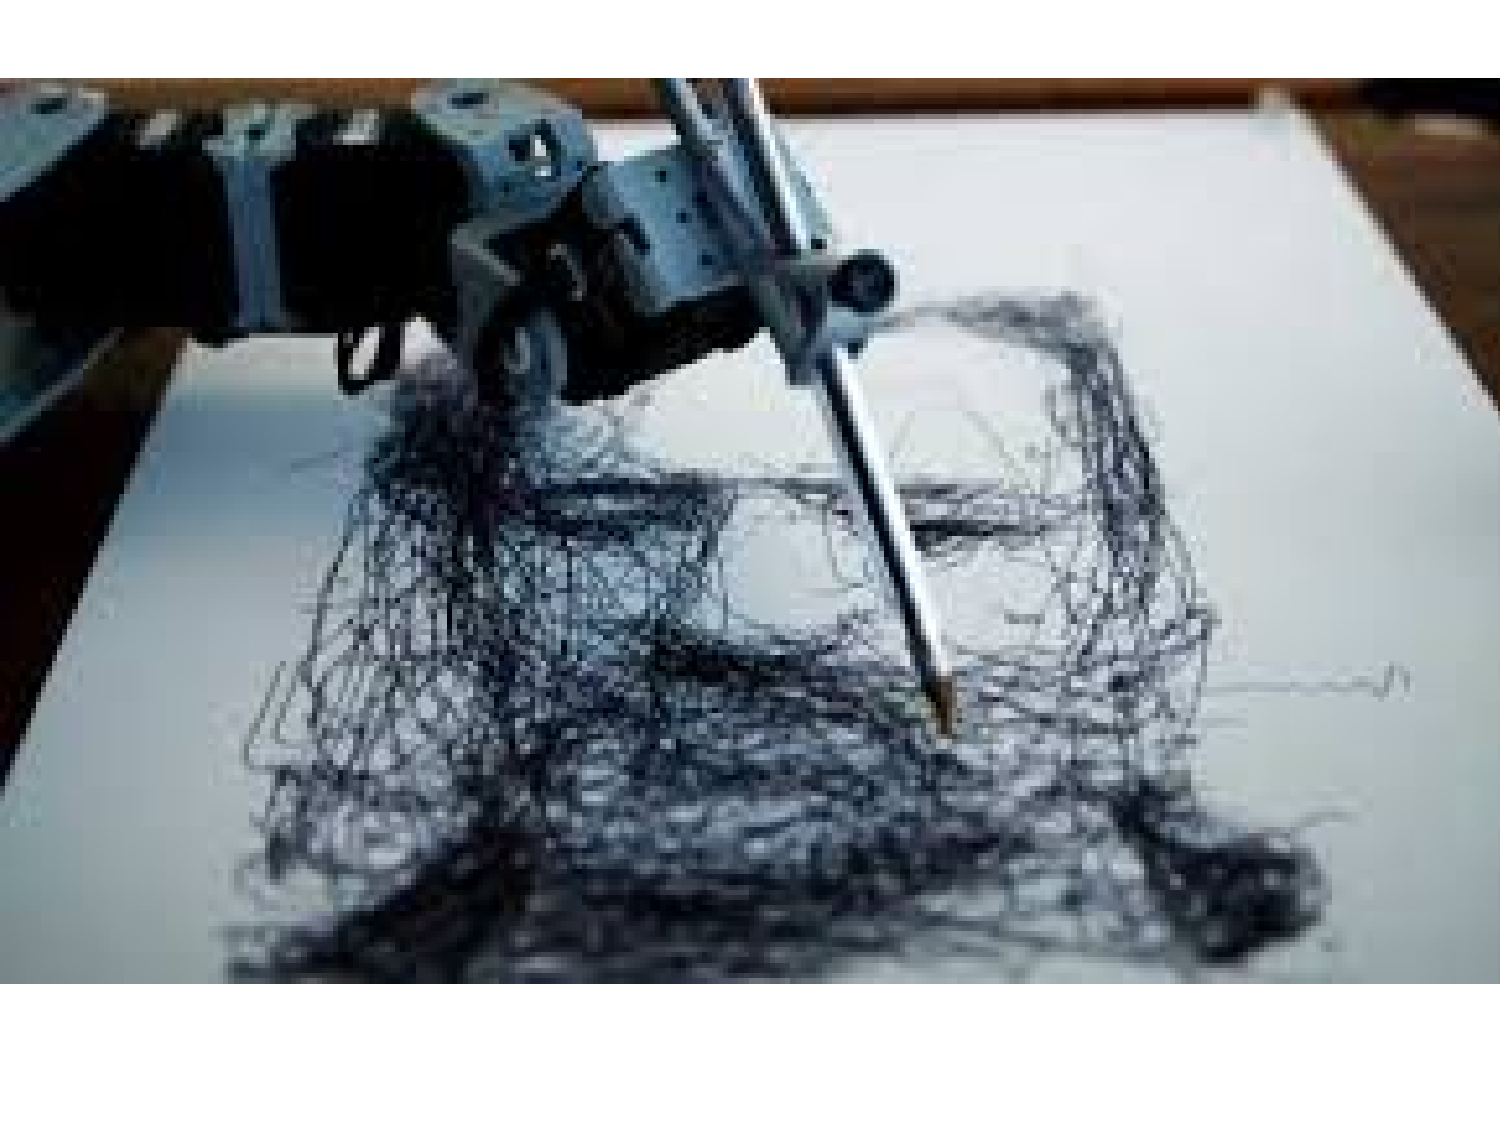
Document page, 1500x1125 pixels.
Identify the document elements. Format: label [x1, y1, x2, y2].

picture [0, 78, 1500, 984]
